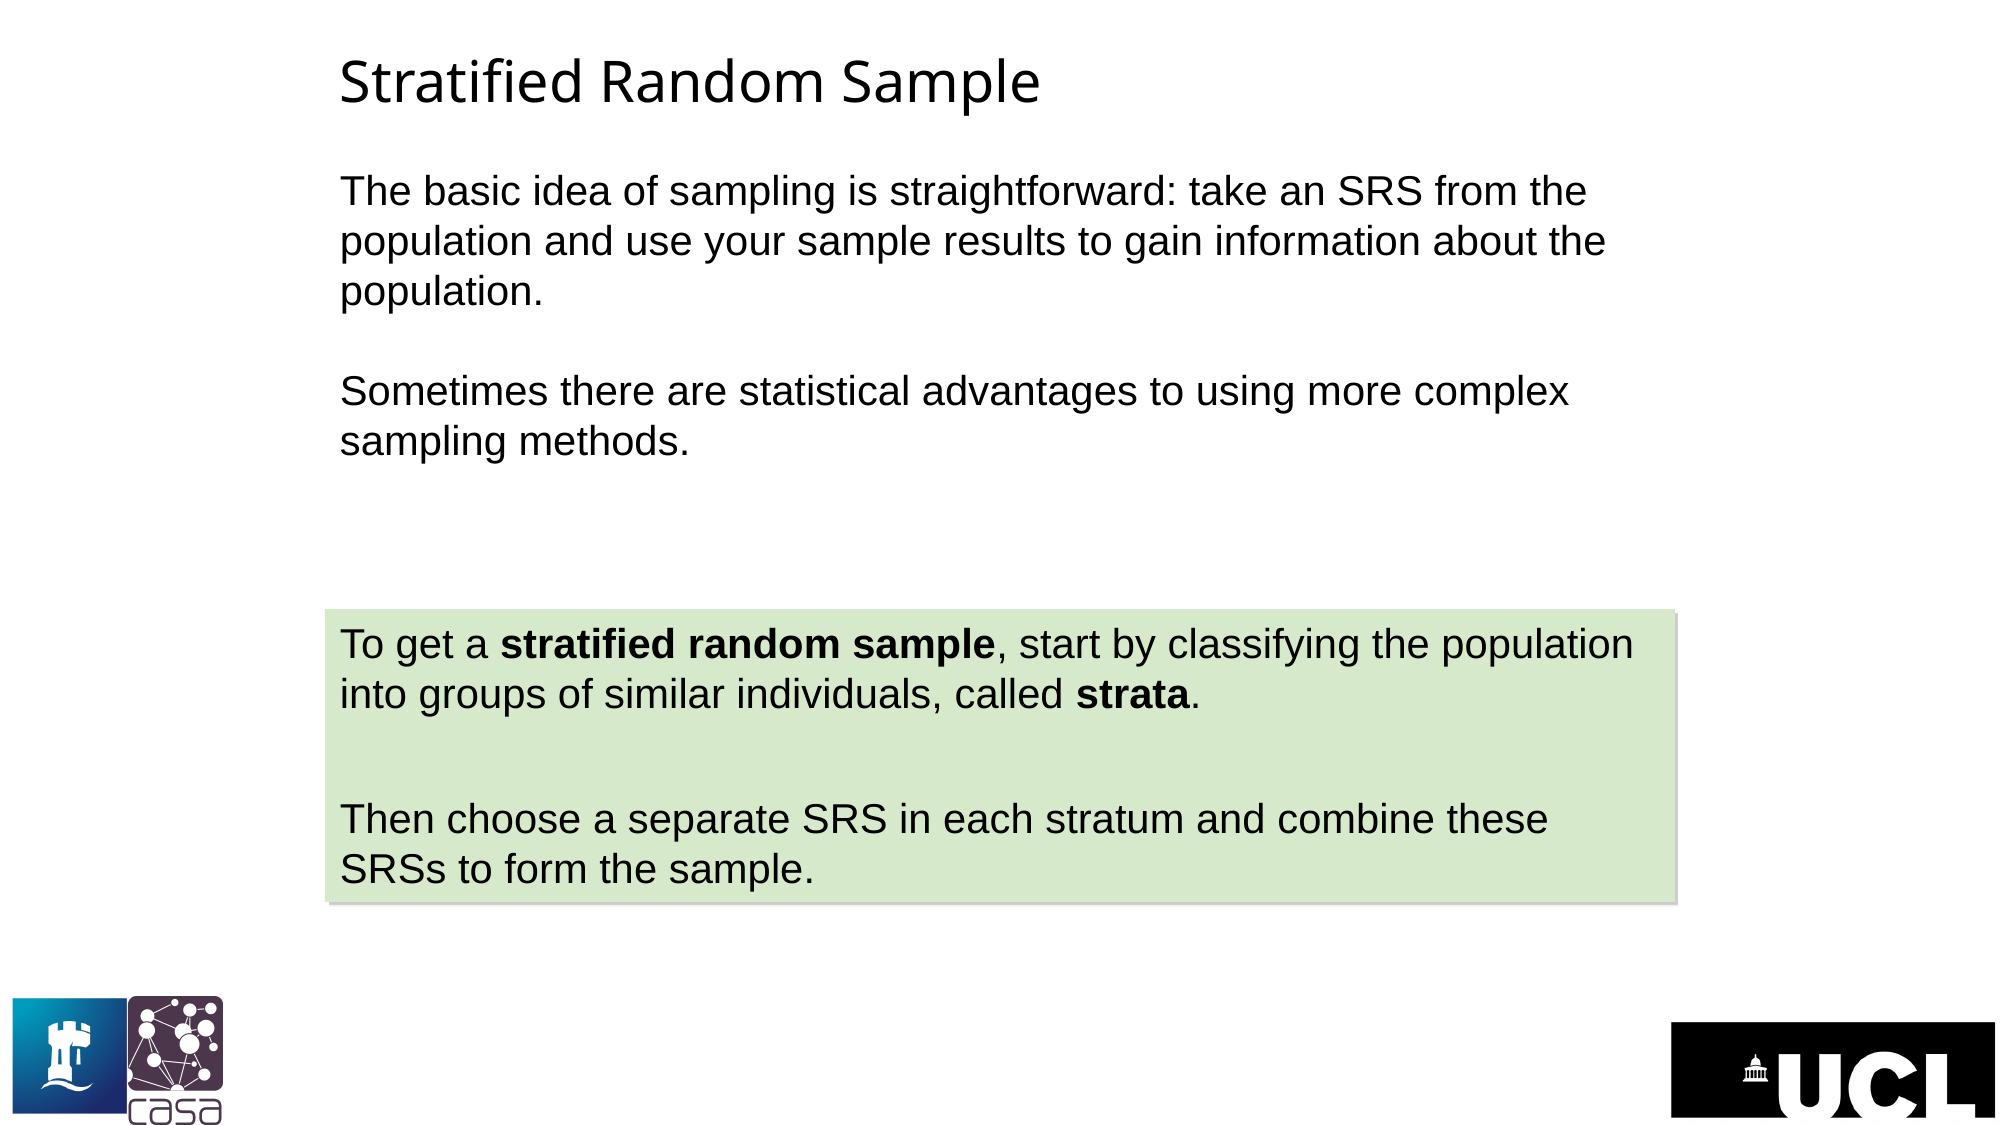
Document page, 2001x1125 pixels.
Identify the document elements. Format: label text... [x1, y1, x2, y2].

text_box To get a stratified random sample, start by classifying the population into groups of similar individuals, called strata. Then choose a separate SRS in each stratum and combine these SRSs to form the sample. [324, 609, 1675, 902]
text_box The basic idea of sampling is straightforward: take an SRS from the population and use your sample results to gain information about the population. Sometimes there are statistical advantages to using more complex sampling methods. [325, 156, 1675, 471]
title Stratified Random Sample [324, 45, 1675, 123]
